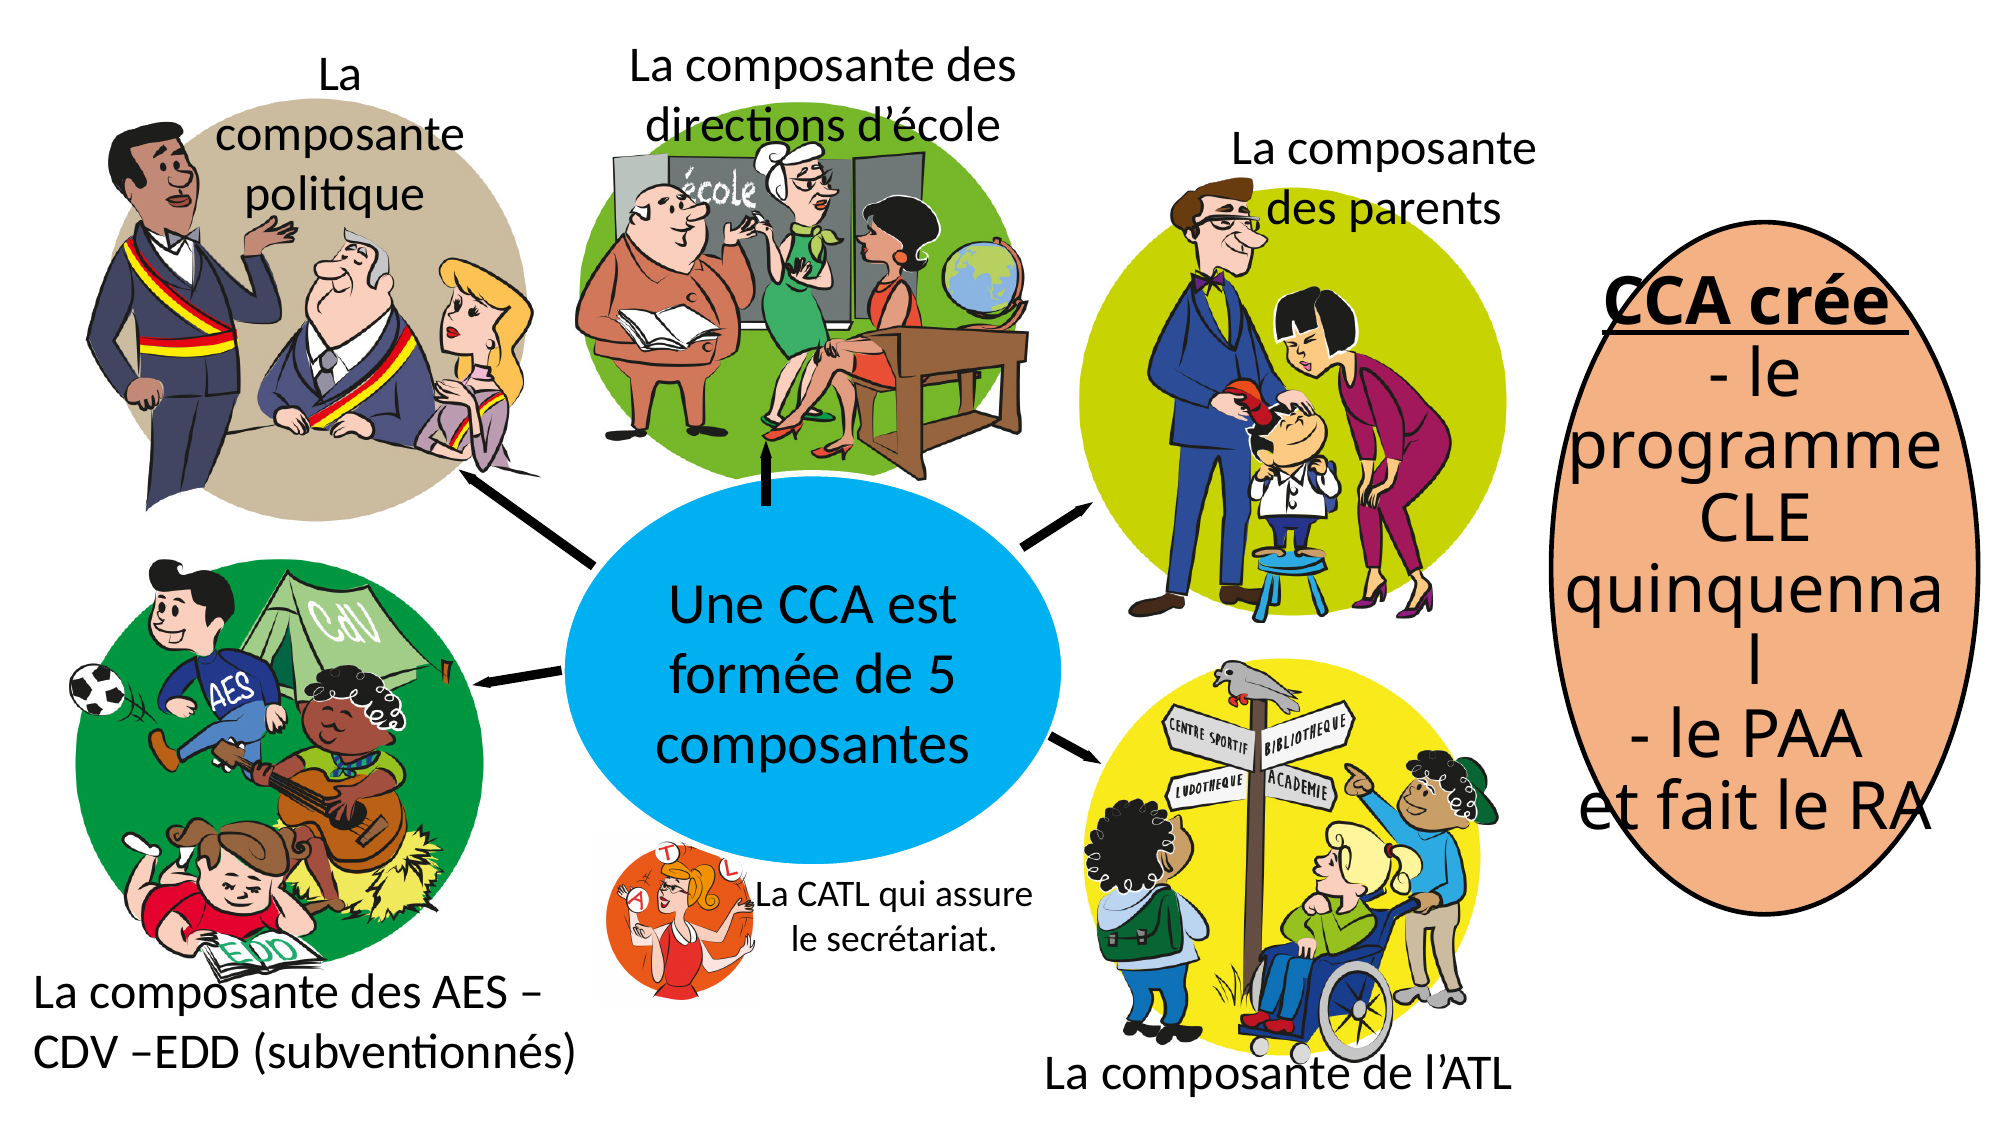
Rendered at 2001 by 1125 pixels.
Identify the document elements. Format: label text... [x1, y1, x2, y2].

text_box Une CCA est formée de 5 composantes [561, 473, 1065, 861]
picture [39, 62, 1544, 1032]
text_box La composante politique [192, 32, 489, 230]
text_box La composante des AES –CDV –EDD (subventionnés) [18, 950, 601, 1088]
text_box La composante de l’ATL [1029, 1032, 1533, 1109]
title CCA crée - le programme CLE quinquennal - le PAA et fait le RA [1548, 46, 1962, 1065]
text_box [1962, 436, 1979, 701]
text_box La composante des directions d’école [541, 23, 1105, 160]
text_box La CATL qui assure le secrétariat. [735, 861, 1053, 968]
text_box La composante des parents [1214, 106, 1555, 244]
picture [593, 834, 766, 1007]
